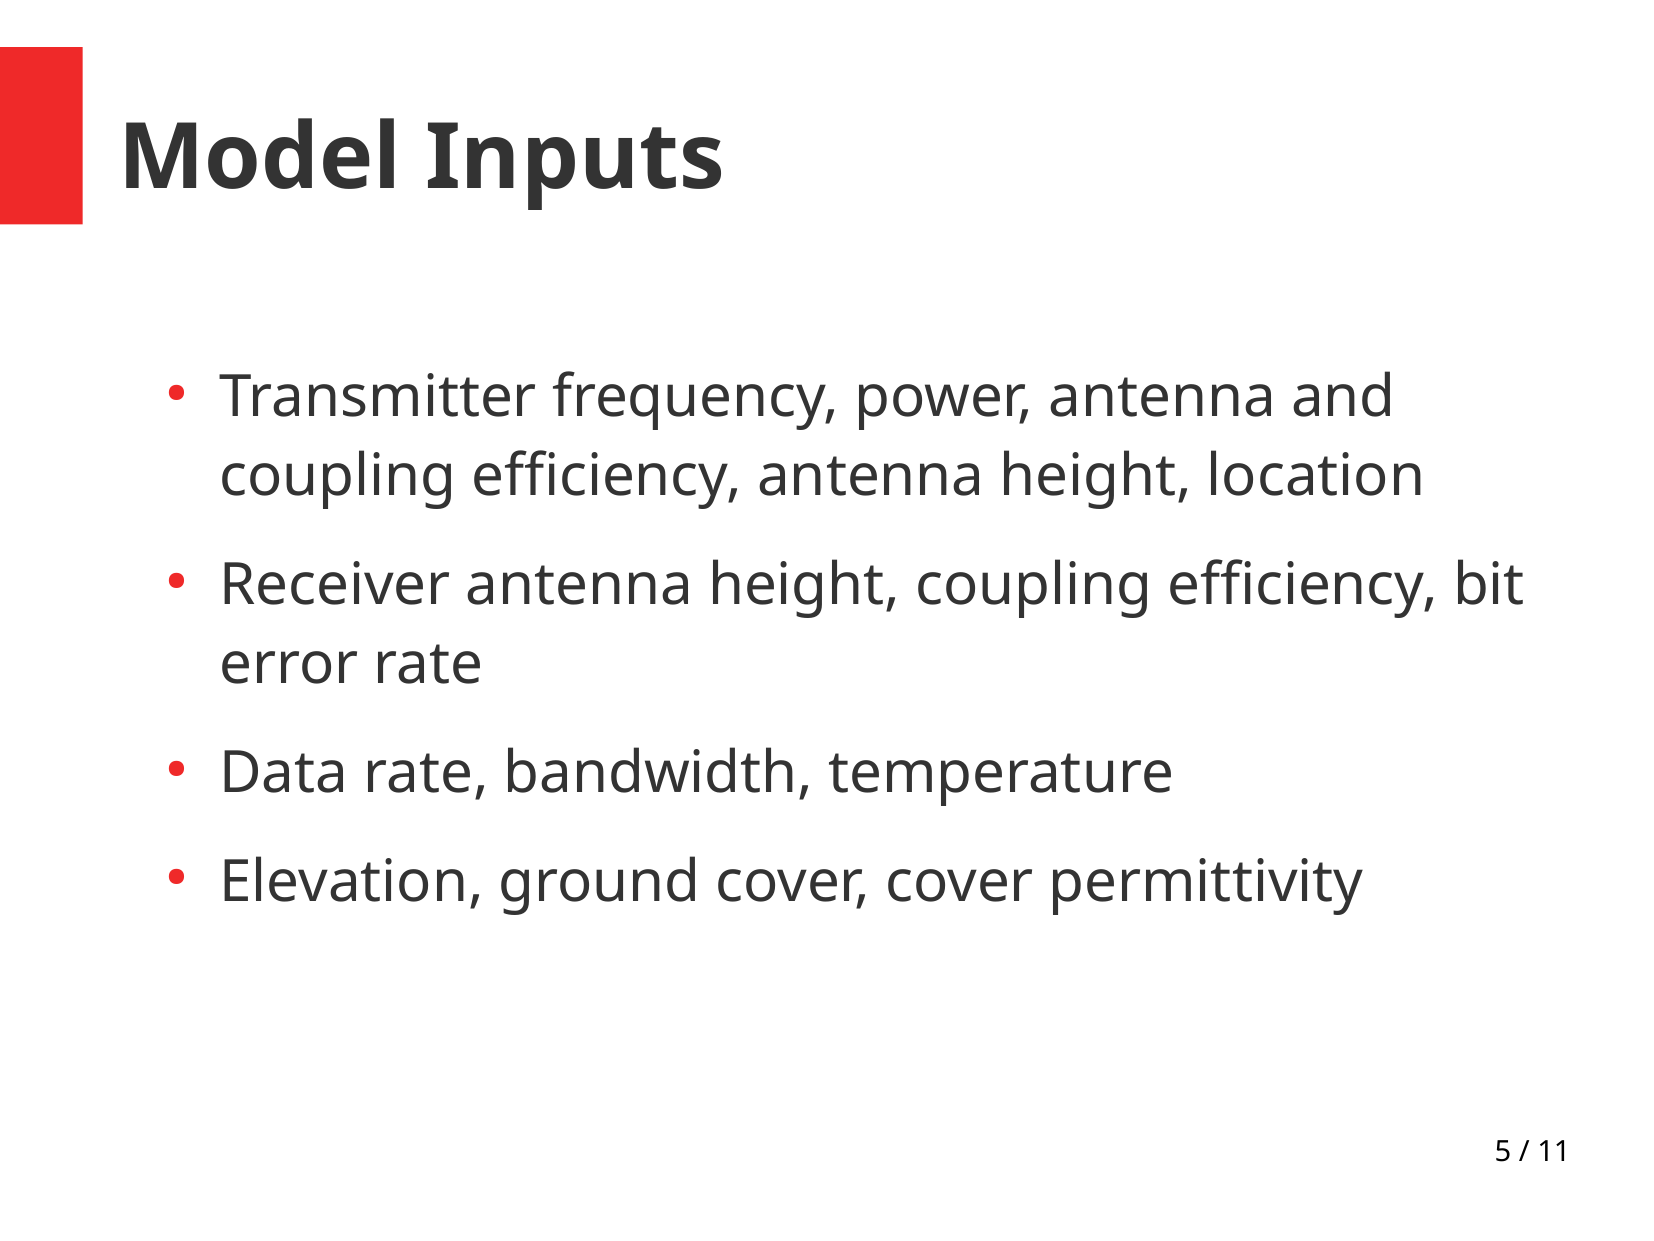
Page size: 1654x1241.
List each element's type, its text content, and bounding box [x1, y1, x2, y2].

title Model Inputs [118, 49, 1571, 257]
list Transmitter frequency, power, antenna and coupling efficiency, antenna height, location Receiver antenna height, coupling efficiency, bit error rate Data rate, bandwidth, temperature Elevation, ground cover, cover permittivity [118, 354, 1536, 1074]
